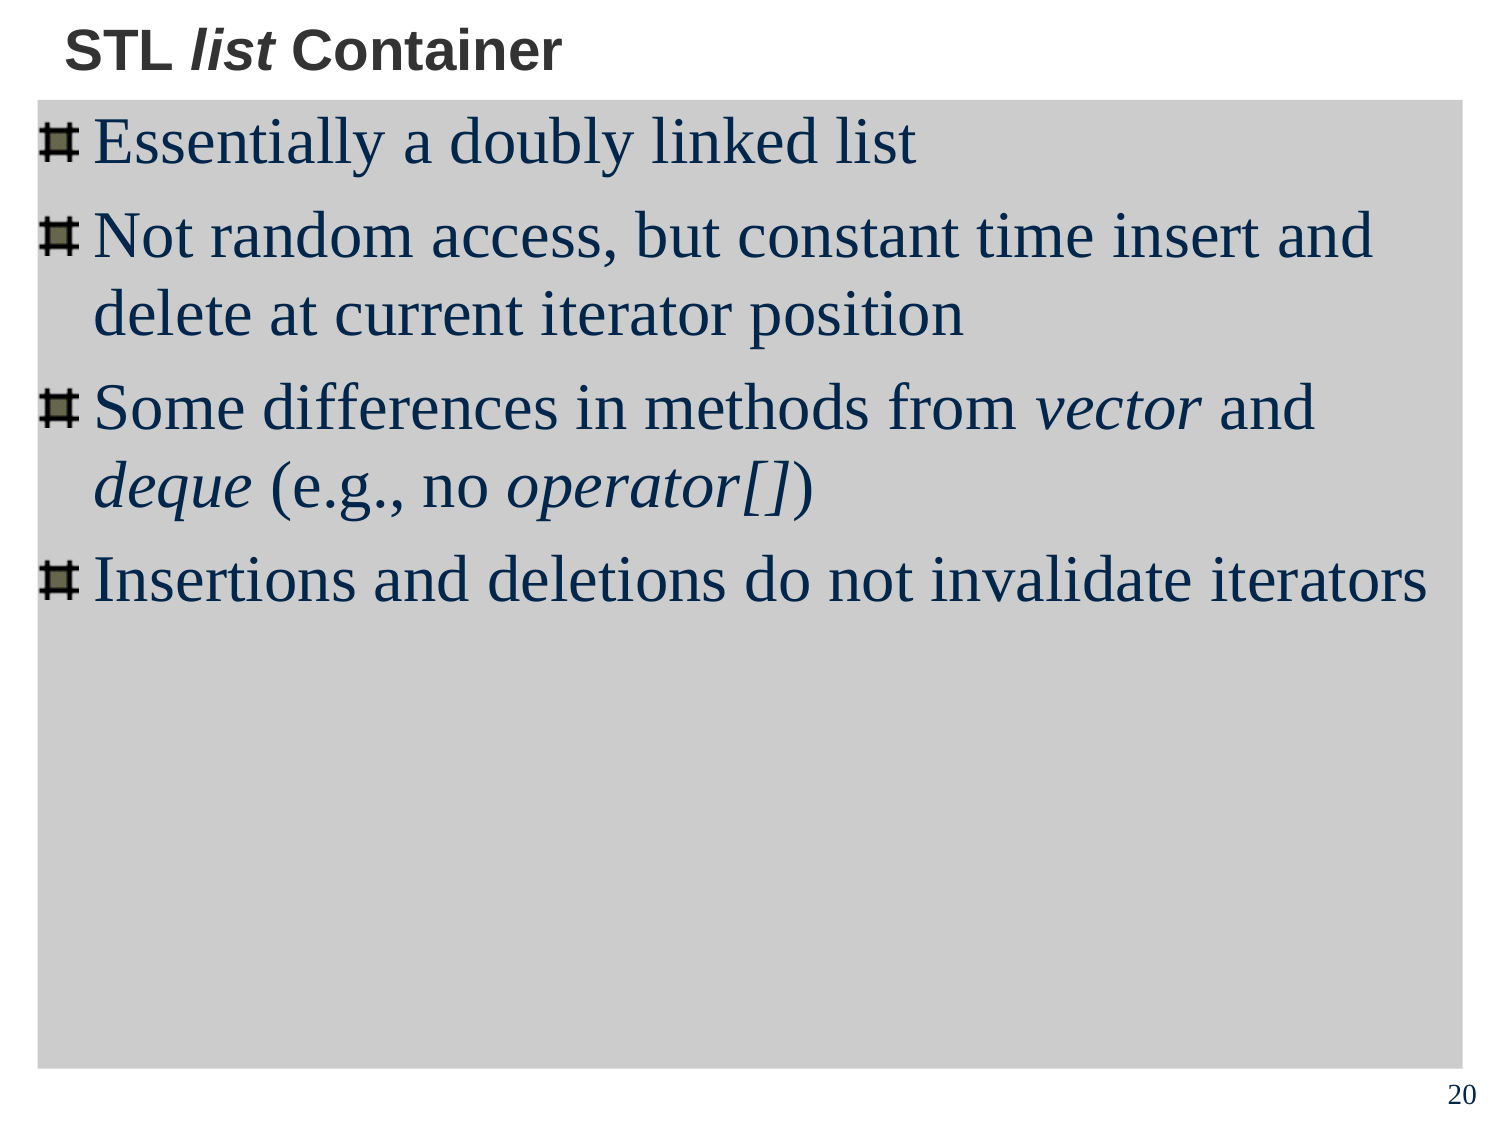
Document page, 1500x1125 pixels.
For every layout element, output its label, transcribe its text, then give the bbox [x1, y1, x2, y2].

list Essentially a doubly linked list Not random access, but constant time insert and delete at current iterator position Some differences in methods from vector and deque (e.g., no operator[]) Insertions and deletions do not invalidate iterators [37, 99, 1463, 1069]
title STL list Container [50, 0, 1450, 91]
